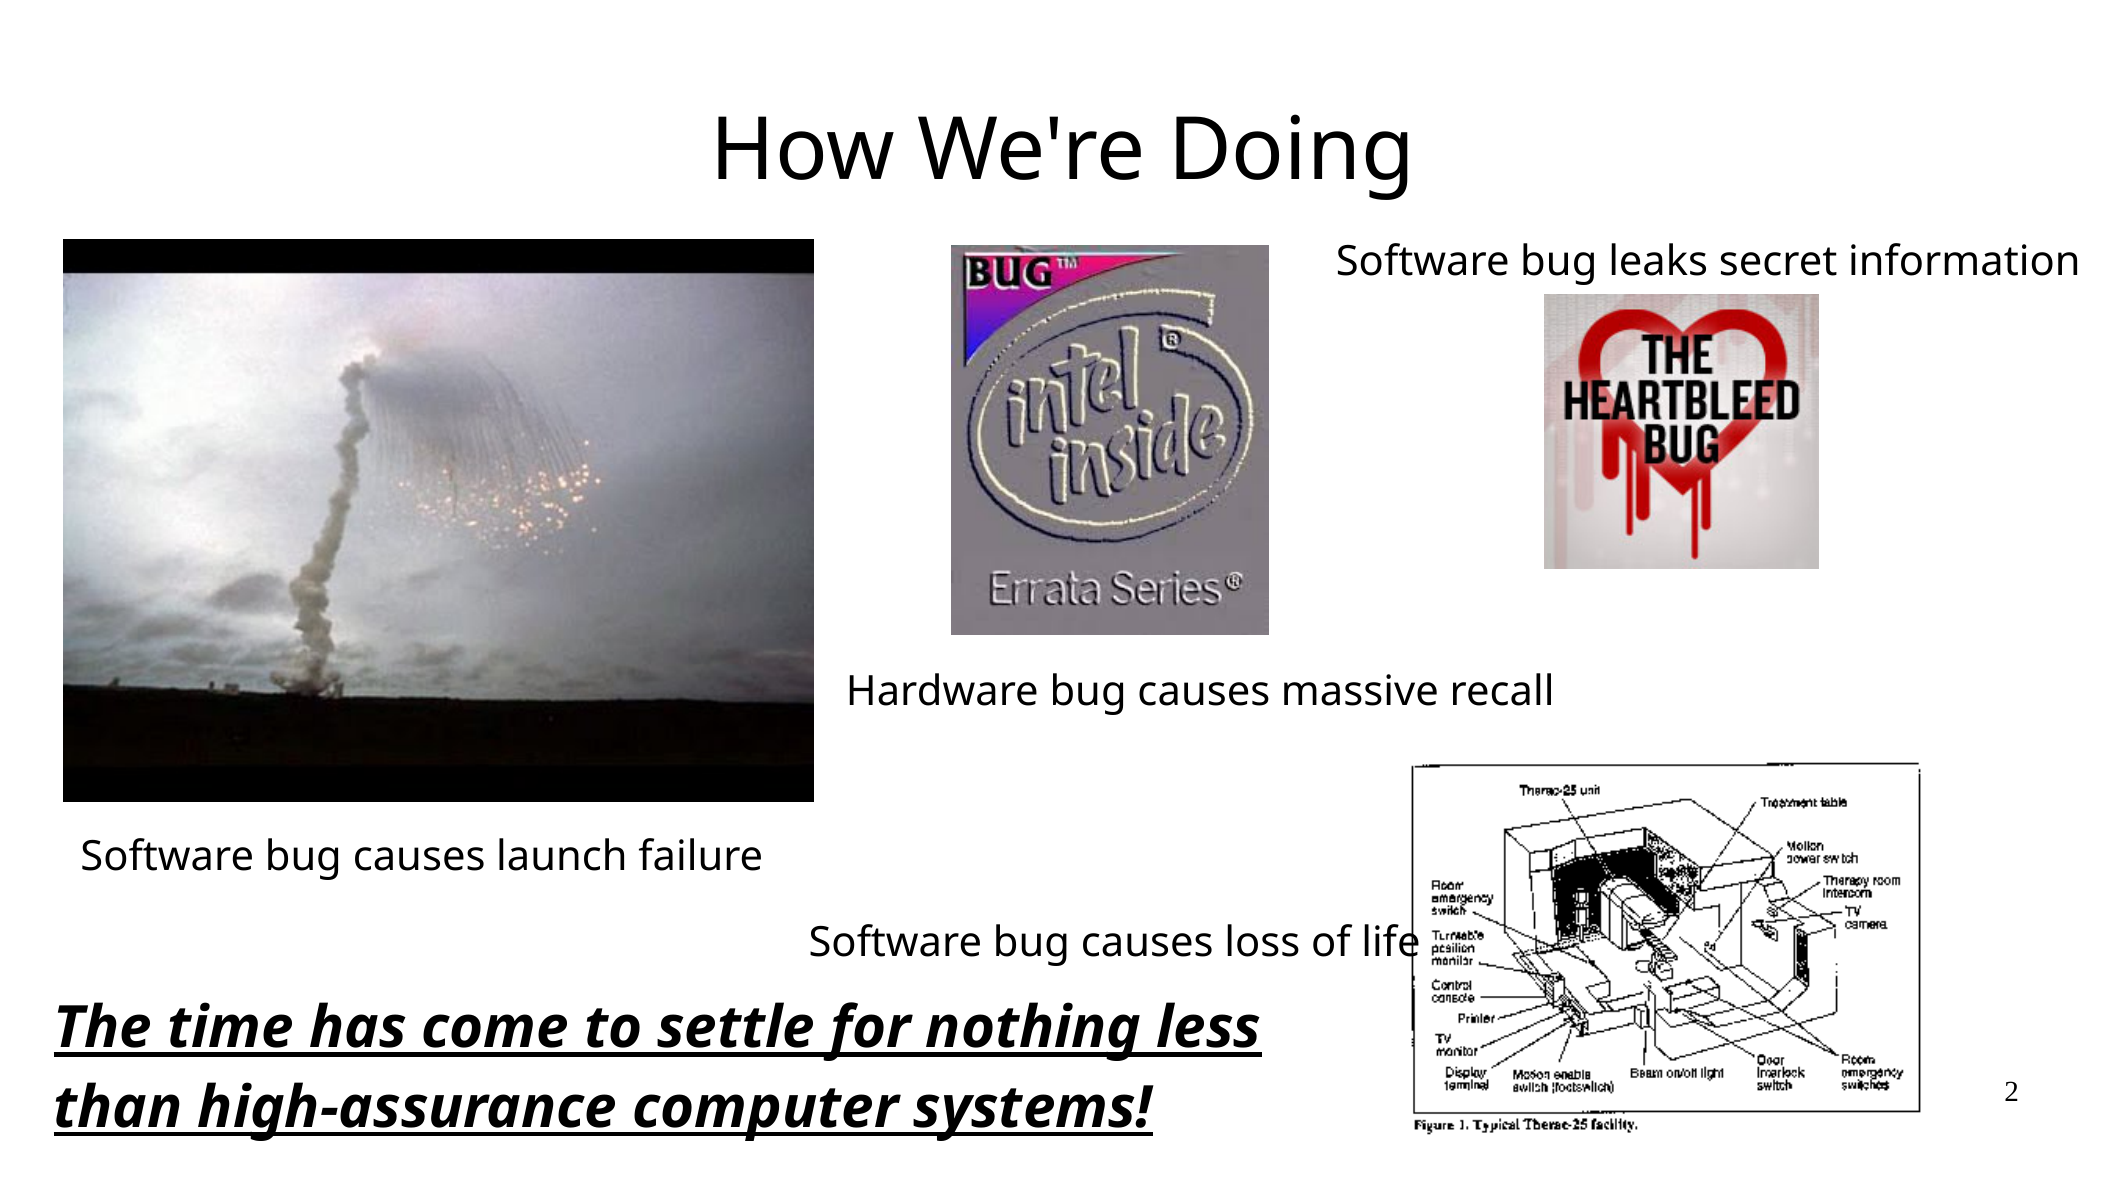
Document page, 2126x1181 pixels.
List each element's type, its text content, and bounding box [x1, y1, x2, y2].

text_box Software bug leaks secret information [1321, 223, 2062, 288]
text_box The time has come to settle for nothing less than high-assurance computer systems! [39, 978, 1380, 1130]
picture [63, 239, 814, 802]
picture [1408, 936, 1415, 943]
text_box Hardware bug causes massive recall [831, 653, 1538, 718]
title How We're Doing [106, 47, 2020, 245]
picture [1544, 294, 1819, 569]
picture [1401, 749, 1930, 1136]
text_box Software bug causes loss of life [793, 903, 1408, 968]
picture [951, 245, 1269, 635]
text_box Software bug causes launch failure [65, 818, 748, 883]
